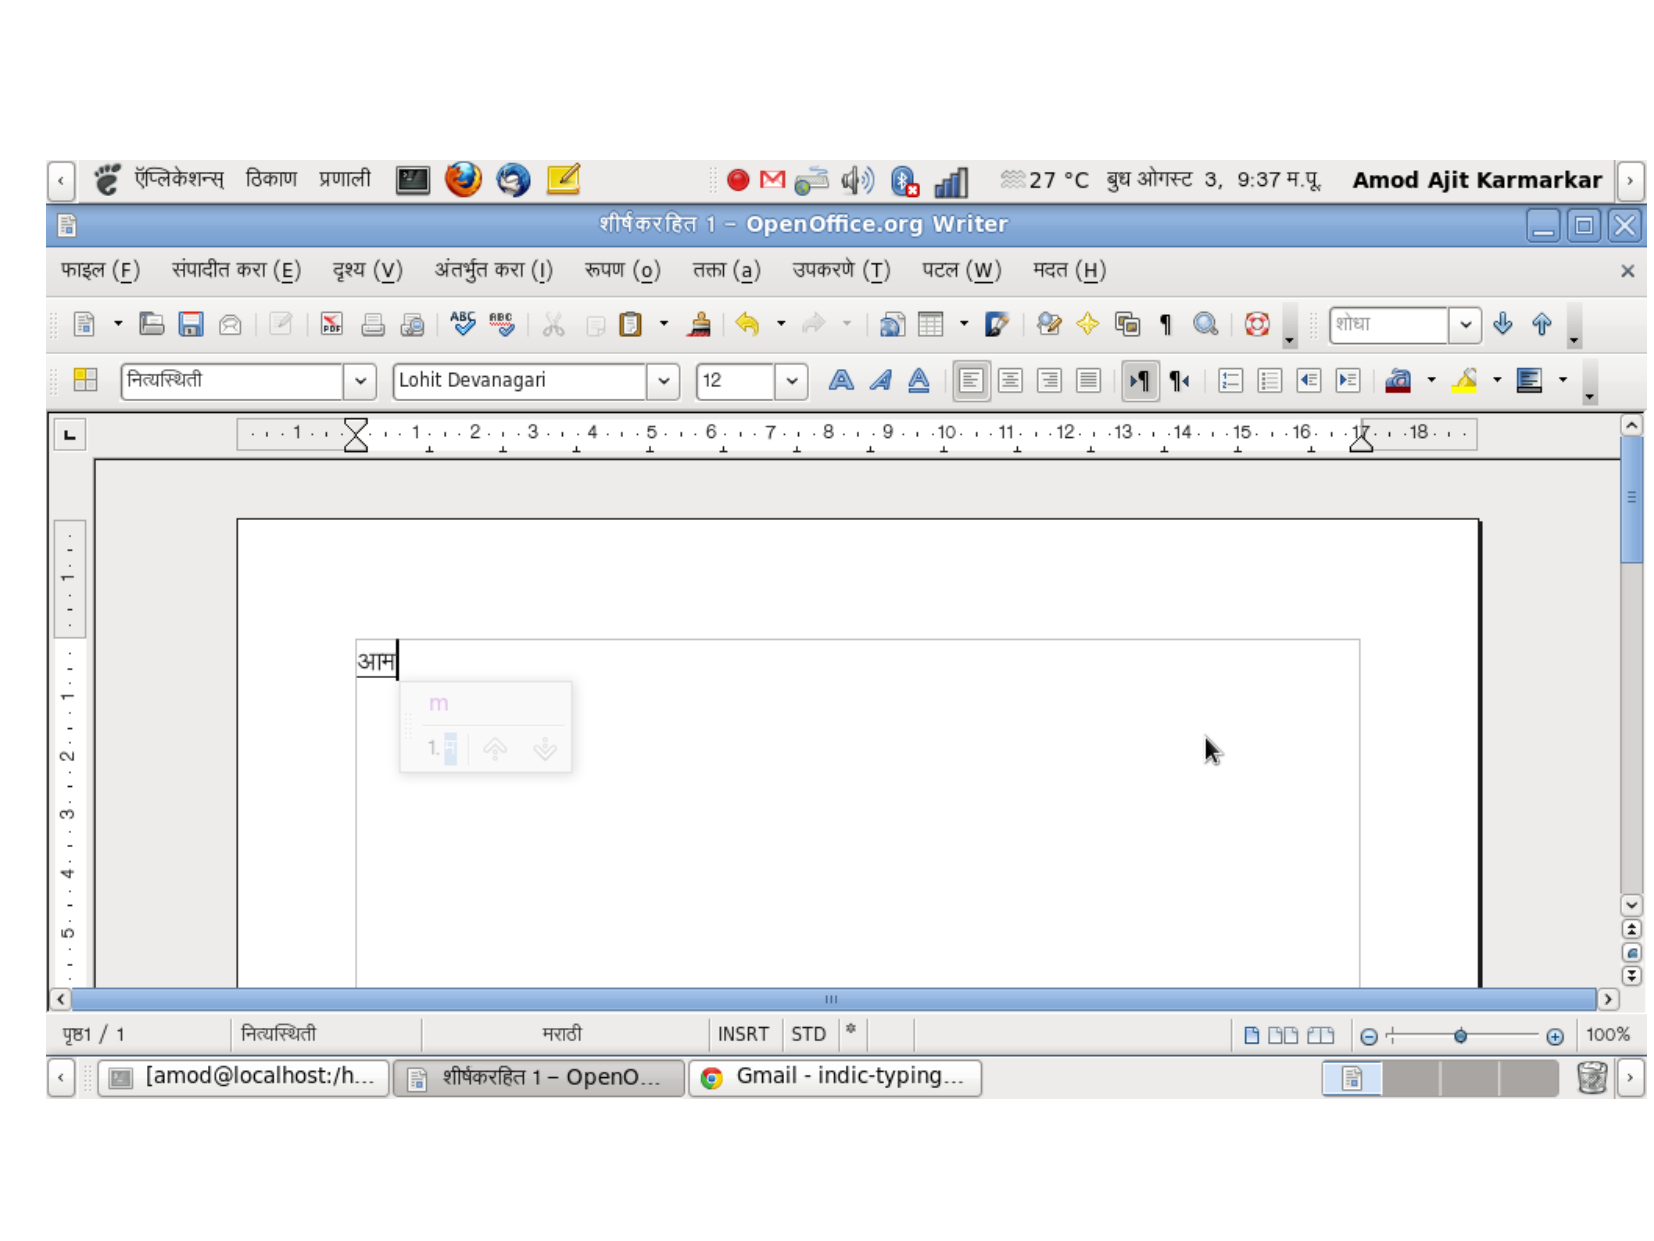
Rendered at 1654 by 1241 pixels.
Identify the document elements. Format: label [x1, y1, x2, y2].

picture [46, 160, 1647, 1099]
